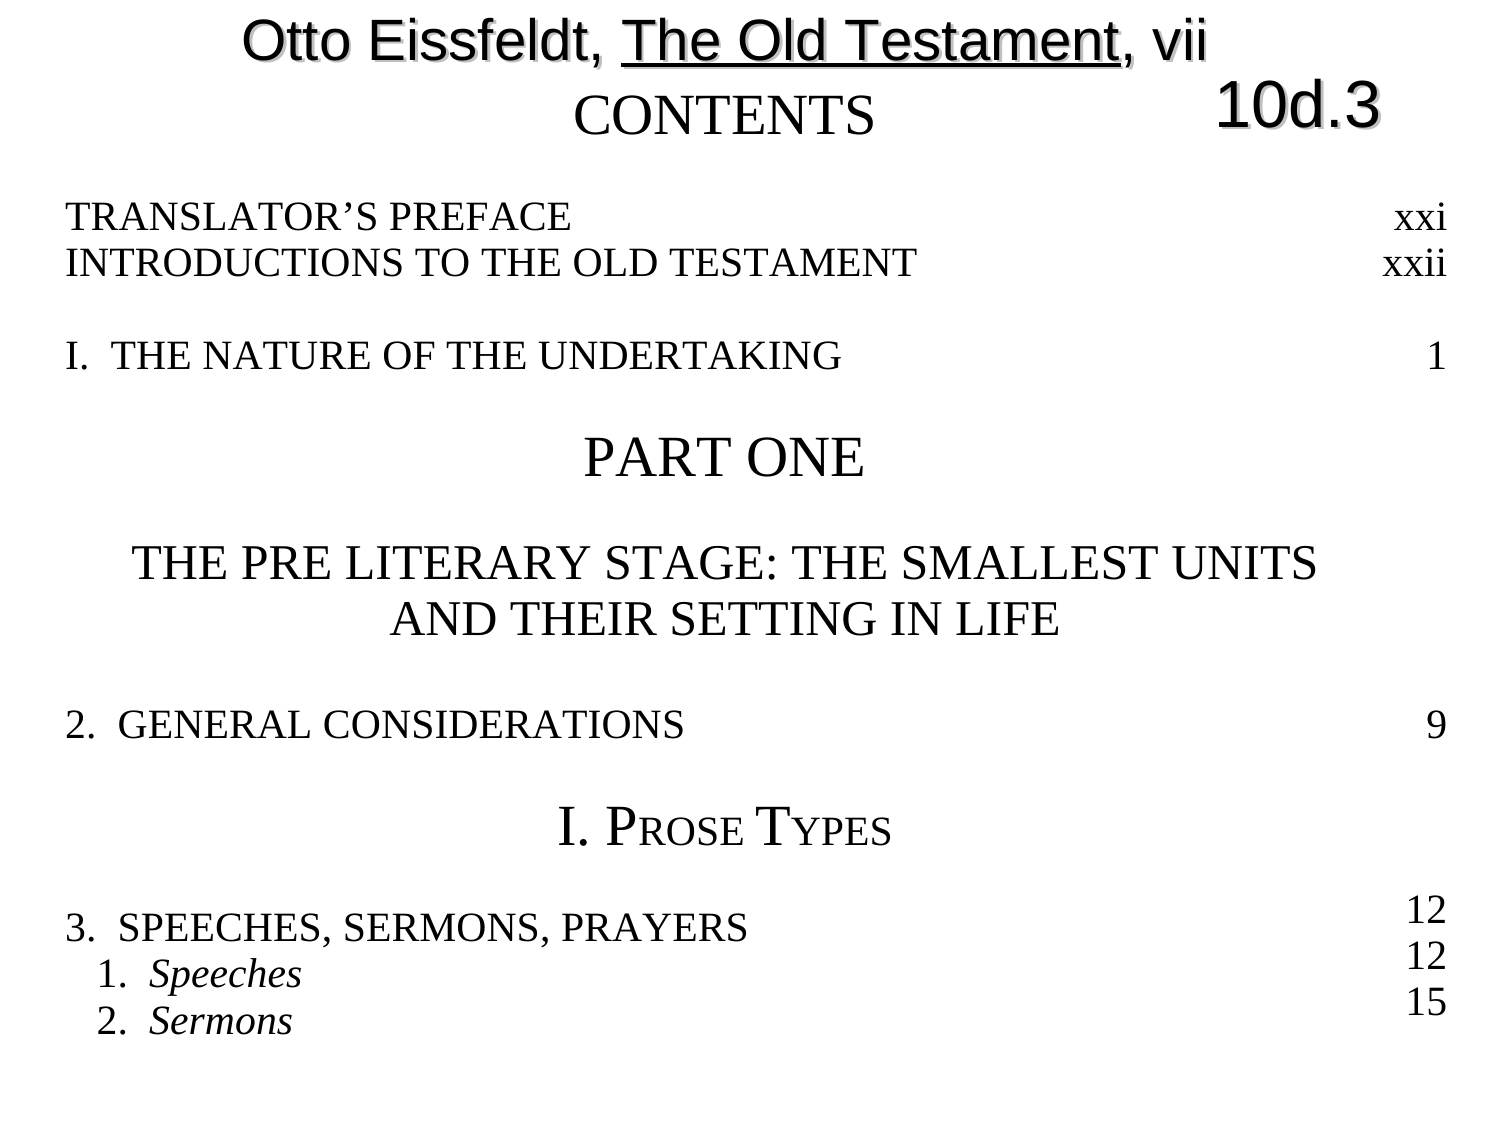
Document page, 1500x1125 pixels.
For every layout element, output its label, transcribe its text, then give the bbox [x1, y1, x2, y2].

text_box Otto Eissfeldt, The Old Testament, vii [212, 0, 1238, 74]
text_box CONTENTS TRANSLATOR’S PREFACE INTRODUCTIONS TO THE OLD TESTAMENT I. THE NATURE OF THE UNDERTAKING PART ONE THE PRE LITERARY STAGE: THE SMALLEST UNITS AND THEIR SETTING IN LIFE 2. GENERAL CONSIDERATIONS I. PROSE TYPES 3. SPEECHES, SERMONS, PRAYERS 1. Speeches 2. Sermons [50, 74, 1401, 1051]
text_box 10d.3 [1200, 58, 1500, 150]
text_box xxi xxii 1 9 12 12 15 [112, 74, 1463, 1033]
